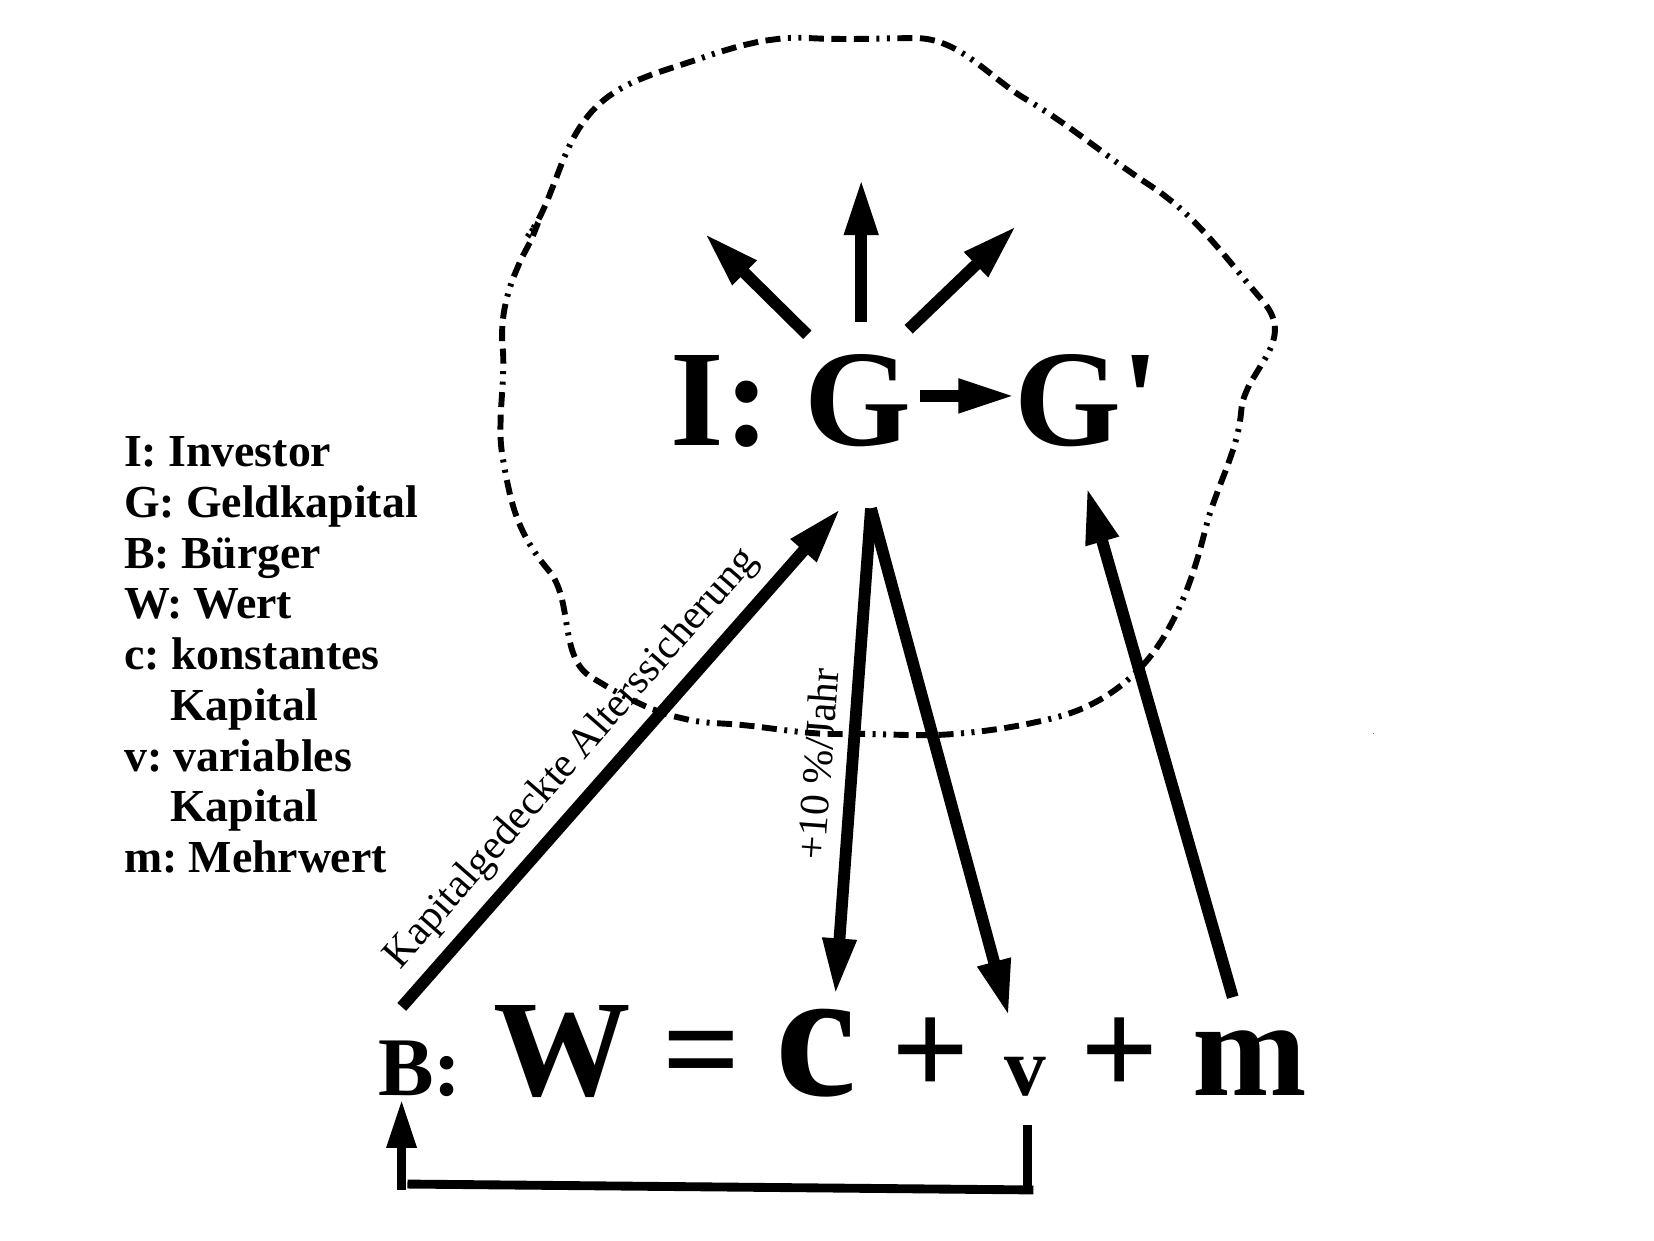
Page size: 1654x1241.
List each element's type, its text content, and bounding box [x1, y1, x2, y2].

text_box I: Investor G: Geldkapital B: Bürger W: Wert c: konstantes Kapital v: variables Kapital m: Mehrwert [109, 418, 450, 895]
text_box I: G G' B: W = c + v + m [301, 315, 1374, 1151]
text_box Kapitalgedeckte Alterssicherung [357, 478, 819, 993]
text_box +10 %/Jahr [778, 630, 859, 877]
